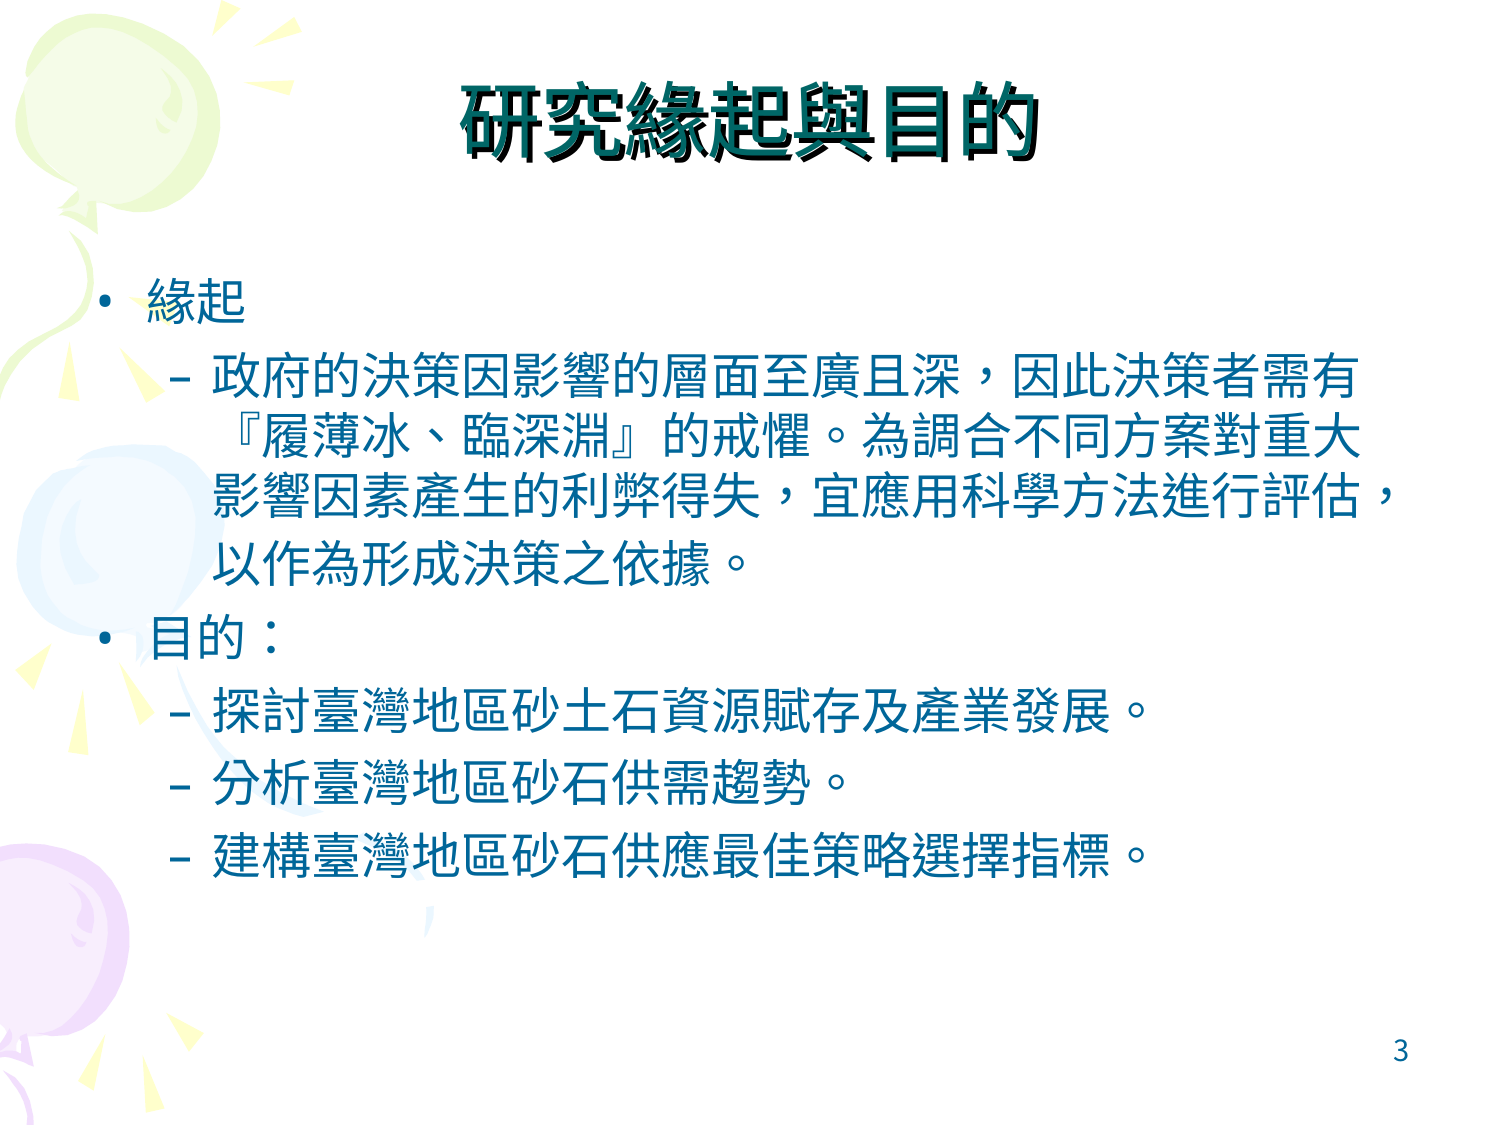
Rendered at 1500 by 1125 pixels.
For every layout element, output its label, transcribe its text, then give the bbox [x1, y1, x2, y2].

text_box <編號> [1074, 1024, 1426, 1100]
title 研究緣起與目的 [72, 16, 1426, 233]
list 緣起 政府的決策因影響的層面至廣且深，因此決策者需有『履薄冰、臨深淵』的戒懼。為調合不同方案對重大影響因素產生的利弊得失，宜應用科學方法進行評估，以作為形成決策之依據。 目的： 探討臺灣地區砂土石資源賦存及產業發展。 分析臺灣地區砂石供需趨勢。 建構臺灣地區砂石供應最佳策略選擇指標。 [75, 262, 1426, 994]
